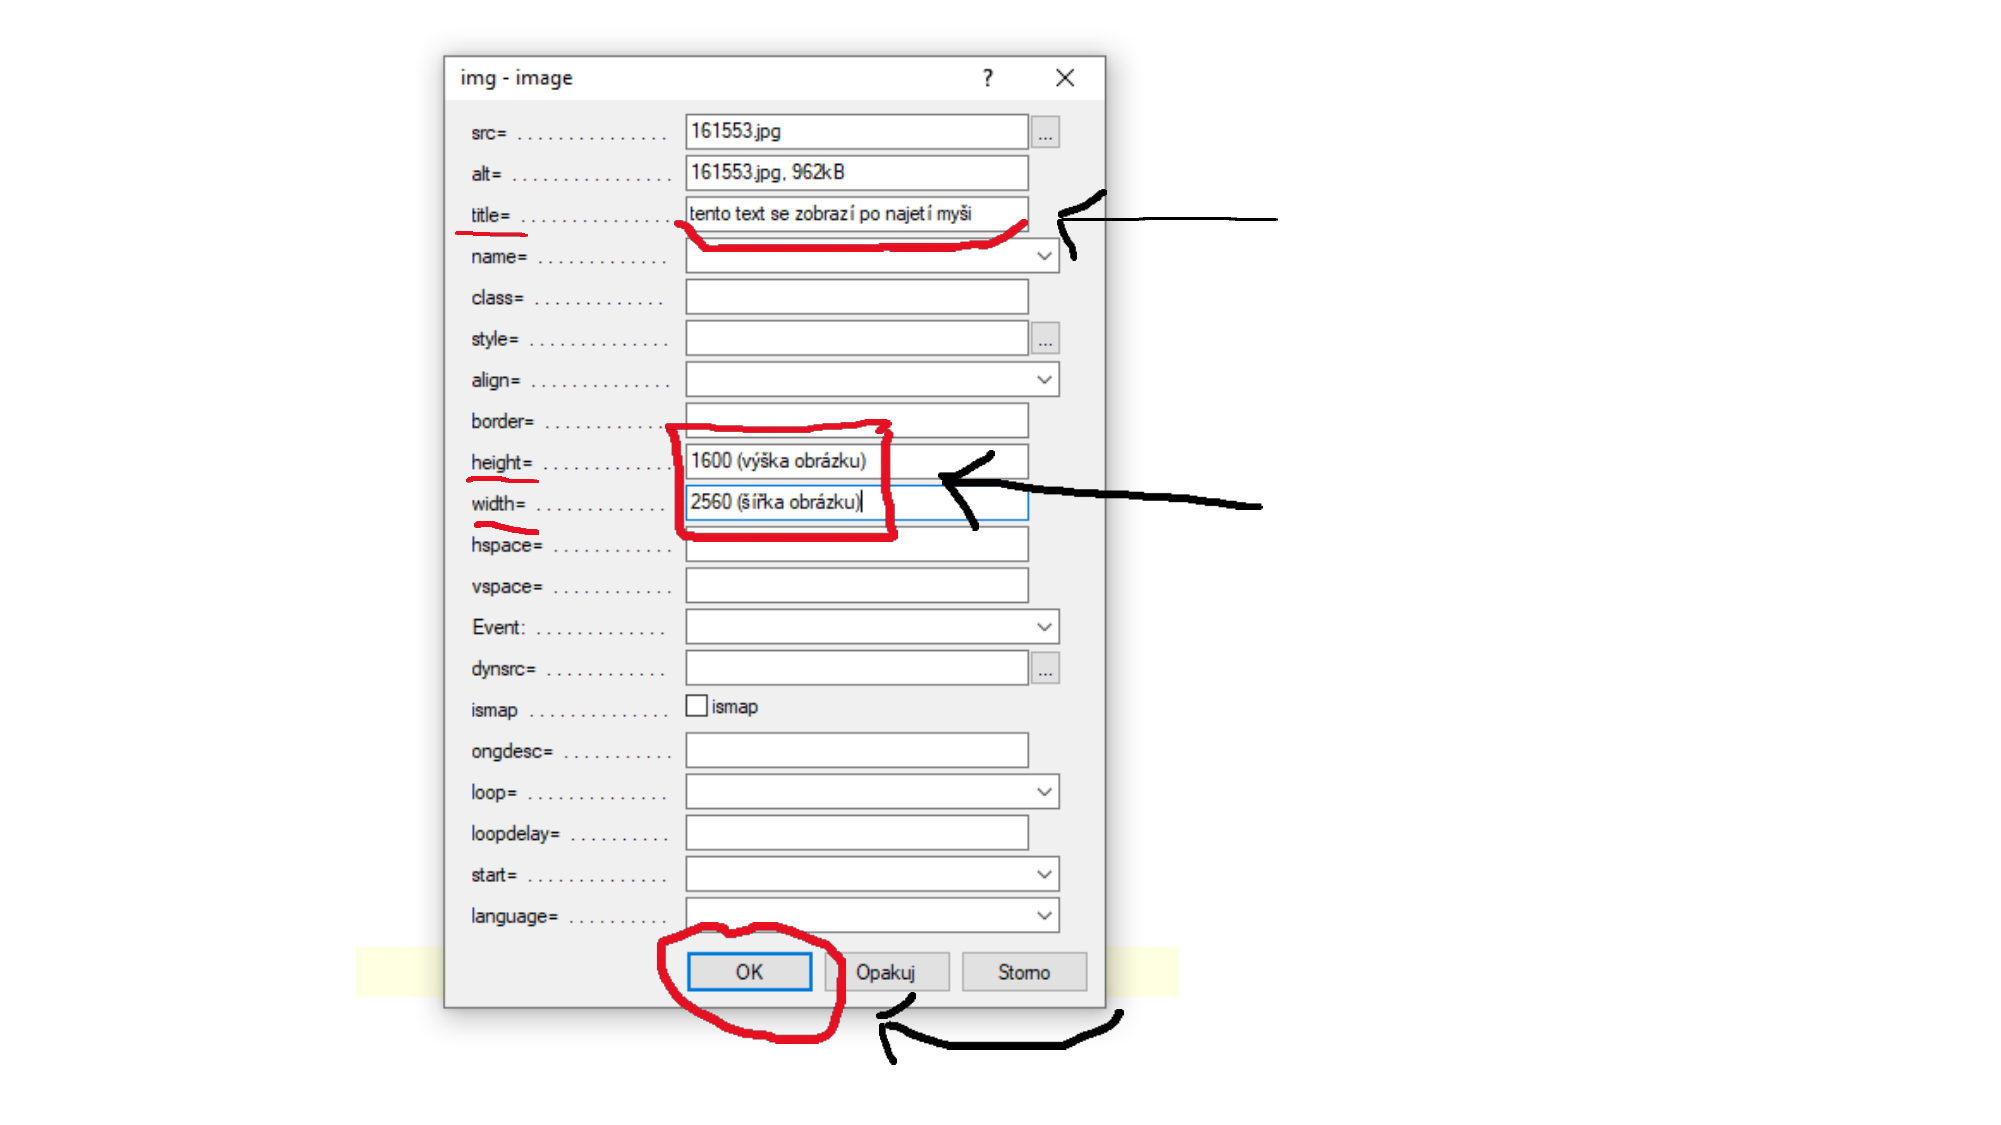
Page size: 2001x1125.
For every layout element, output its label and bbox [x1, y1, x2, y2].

picture [356, 0, 1278, 1065]
